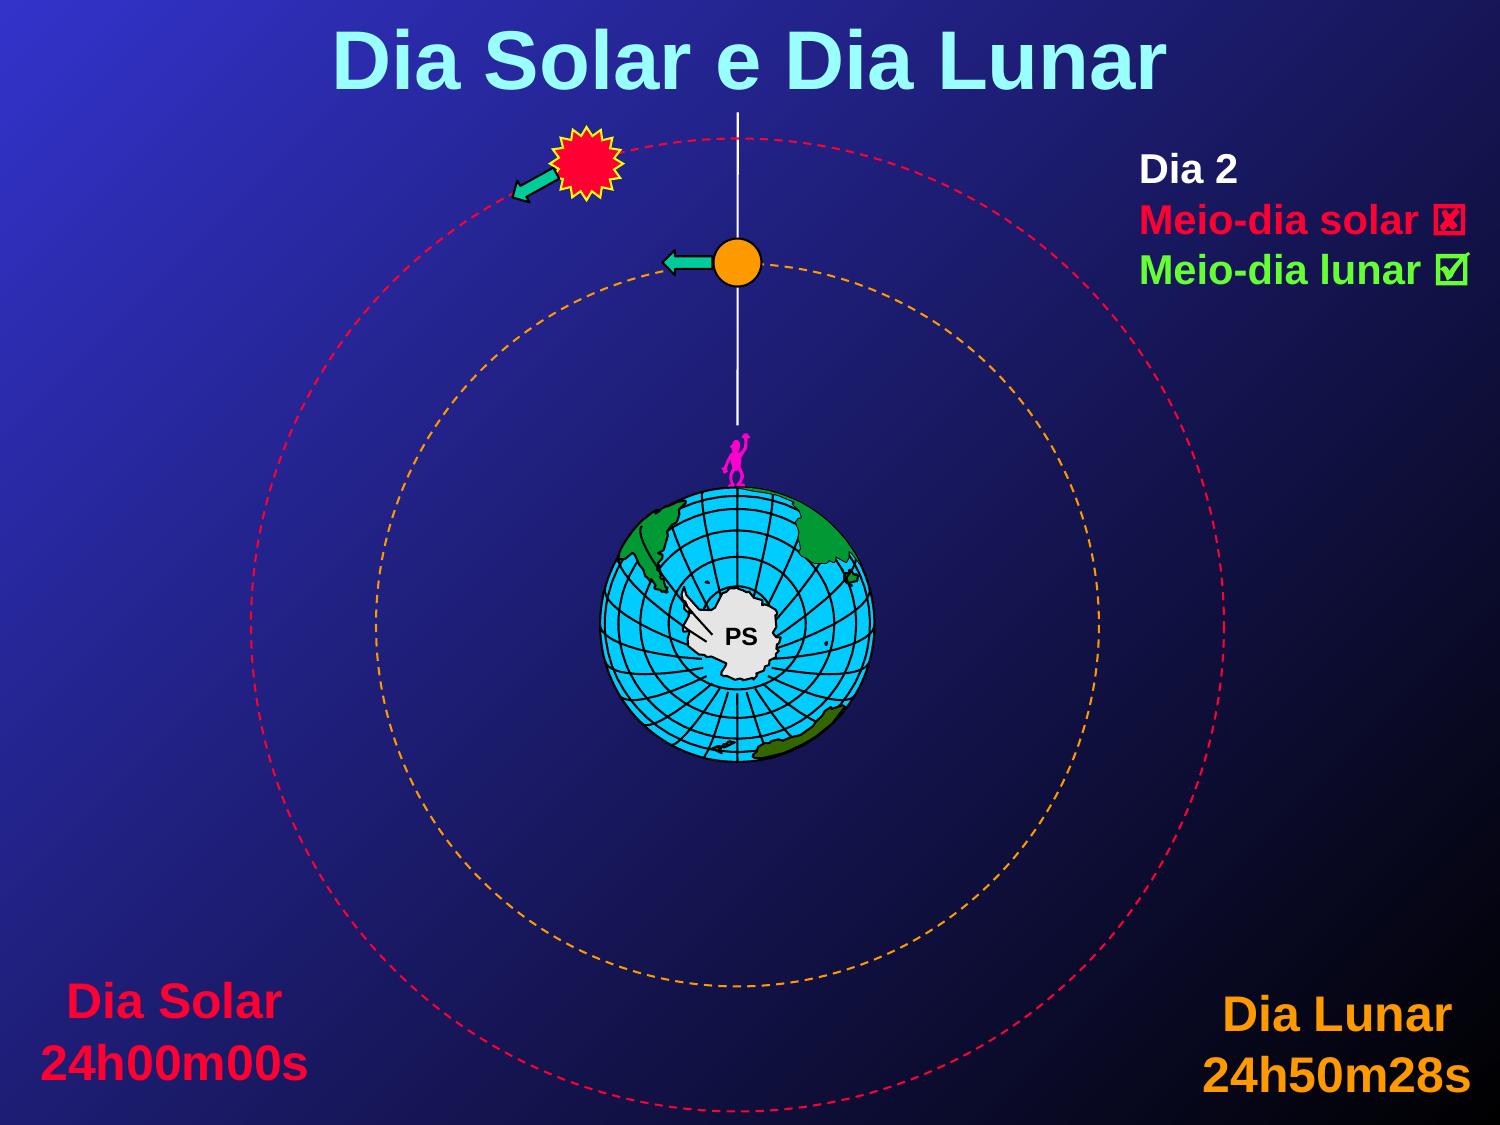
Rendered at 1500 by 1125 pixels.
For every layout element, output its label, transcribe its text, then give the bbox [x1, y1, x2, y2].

text_box [670, 619, 687, 642]
text_box [704, 498, 736, 511]
text_box [823, 646, 852, 673]
text_box [673, 681, 707, 702]
text_box [857, 603, 868, 640]
text_box [684, 577, 704, 608]
text_box [607, 638, 627, 671]
text_box [792, 694, 824, 714]
text_box [602, 597, 606, 628]
text_box [774, 638, 778, 653]
text_box [693, 564, 717, 600]
text_box [630, 565, 648, 592]
text_box [609, 569, 626, 607]
text_box [607, 563, 618, 592]
text_box [549, 127, 624, 201]
text_box [660, 530, 678, 564]
text_box [658, 719, 687, 737]
text_box [686, 494, 700, 504]
text_box [620, 614, 642, 648]
text_box [642, 627, 675, 655]
text_box [647, 584, 674, 612]
text_box [775, 597, 803, 634]
text_box [684, 731, 711, 747]
text_box PS [710, 614, 774, 659]
text_box [690, 686, 718, 710]
text_box [606, 602, 618, 640]
text_box [739, 532, 765, 559]
text_box [764, 538, 792, 571]
text_box [801, 573, 828, 613]
text_box [715, 558, 736, 588]
text_box [641, 502, 684, 562]
text_box [676, 742, 706, 756]
text_box [831, 673, 858, 699]
text_box [693, 714, 718, 734]
text_box [771, 577, 796, 613]
text_box [709, 532, 736, 559]
title Dia Solar e Dia Lunar [112, 0, 1388, 126]
text_box [671, 597, 687, 623]
text_box [658, 672, 696, 690]
text_box [635, 700, 664, 722]
text_box [647, 653, 685, 672]
text_box [671, 706, 700, 727]
text_box [739, 558, 760, 588]
text_box Dia Solar 24h00m00s [25, 965, 325, 1098]
text_box [622, 555, 636, 574]
text_box [716, 718, 736, 737]
text_box [673, 641, 792, 688]
text_box [778, 672, 816, 690]
text_box [674, 516, 705, 546]
text_box [682, 537, 711, 571]
text_box [869, 597, 873, 629]
text_box [864, 633, 873, 666]
text_box [739, 498, 771, 512]
text_box [806, 599, 833, 635]
text_box [739, 700, 849, 760]
text_box [712, 238, 762, 287]
text_box [633, 675, 666, 696]
text_box [832, 583, 853, 621]
text_box [739, 511, 769, 533]
text_box [848, 670, 865, 698]
text_box [662, 551, 689, 589]
text_box [650, 694, 683, 715]
text_box [722, 434, 750, 486]
text_box [679, 503, 702, 522]
text_box [757, 714, 782, 734]
text_box [808, 675, 842, 696]
text_box [833, 614, 855, 648]
text_box [683, 590, 775, 629]
text_box [848, 574, 856, 581]
text_box [703, 489, 736, 498]
text_box [757, 564, 781, 600]
text_box [602, 634, 610, 665]
text_box [617, 673, 643, 699]
text_box [774, 706, 803, 727]
text_box [739, 718, 758, 737]
text_box [737, 487, 868, 592]
text_box [848, 639, 867, 671]
text_box [708, 594, 719, 608]
text_box [642, 599, 668, 635]
text_box [767, 681, 801, 702]
text_box [623, 646, 652, 673]
text_box [705, 511, 736, 533]
text_box [685, 615, 710, 655]
text_box [707, 689, 768, 716]
text_box [790, 653, 828, 672]
text_box [757, 686, 784, 710]
text_box [621, 582, 643, 621]
text_box [780, 619, 804, 645]
text_box [649, 725, 677, 743]
text_box [609, 669, 627, 698]
text_box [620, 526, 665, 590]
text_box [722, 659, 768, 678]
text_box Dia Lunar 24h50m28s [1187, 977, 1488, 1111]
text_box [852, 579, 865, 607]
text_box [662, 249, 675, 271]
text_box [777, 641, 801, 657]
text_box [799, 627, 833, 655]
text_box [626, 701, 650, 724]
text_box Dia 2 Meio-dia solar  Meio-dia lunar  [1124, 137, 1487, 302]
text_box [707, 738, 736, 760]
